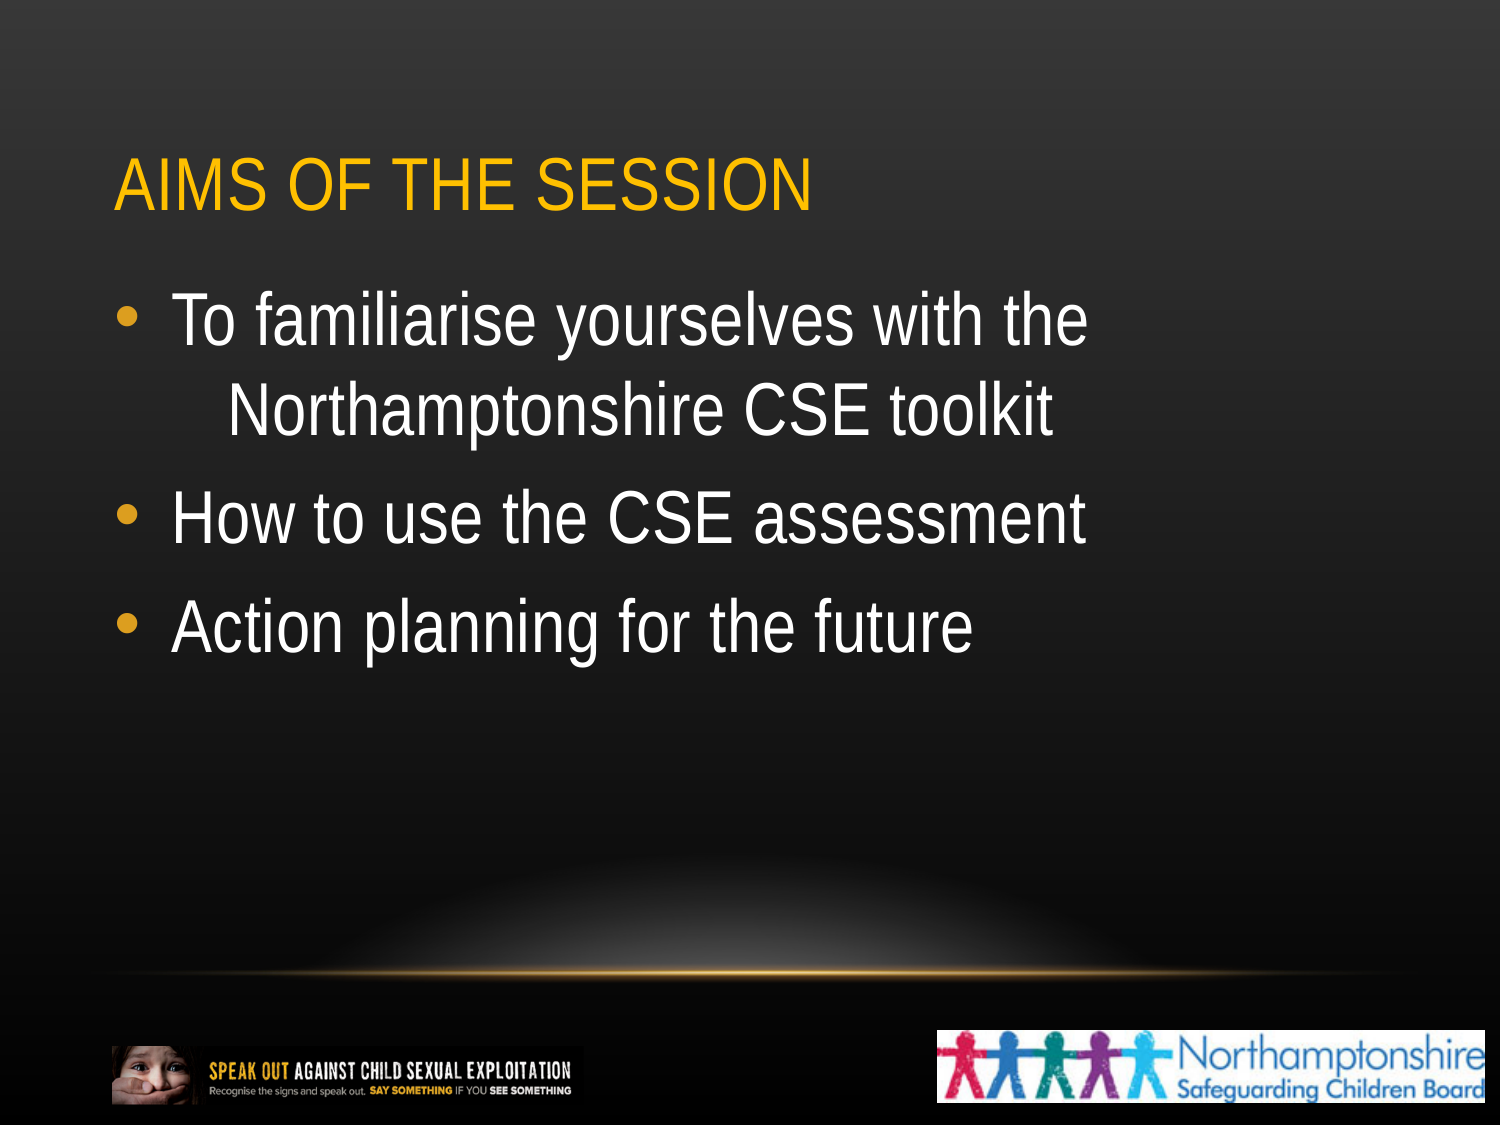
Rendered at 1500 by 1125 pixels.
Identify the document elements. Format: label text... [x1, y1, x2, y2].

title Aims of the session [99, 45, 1400, 233]
text_box [99, 1042, 575, 1103]
list To familiarise yourselves with the Northamptonshire CSE toolkit How to use the CSE assessment Action planning for the future [99, 262, 1400, 938]
picture [937, 1030, 1485, 1103]
picture [112, 1046, 585, 1106]
